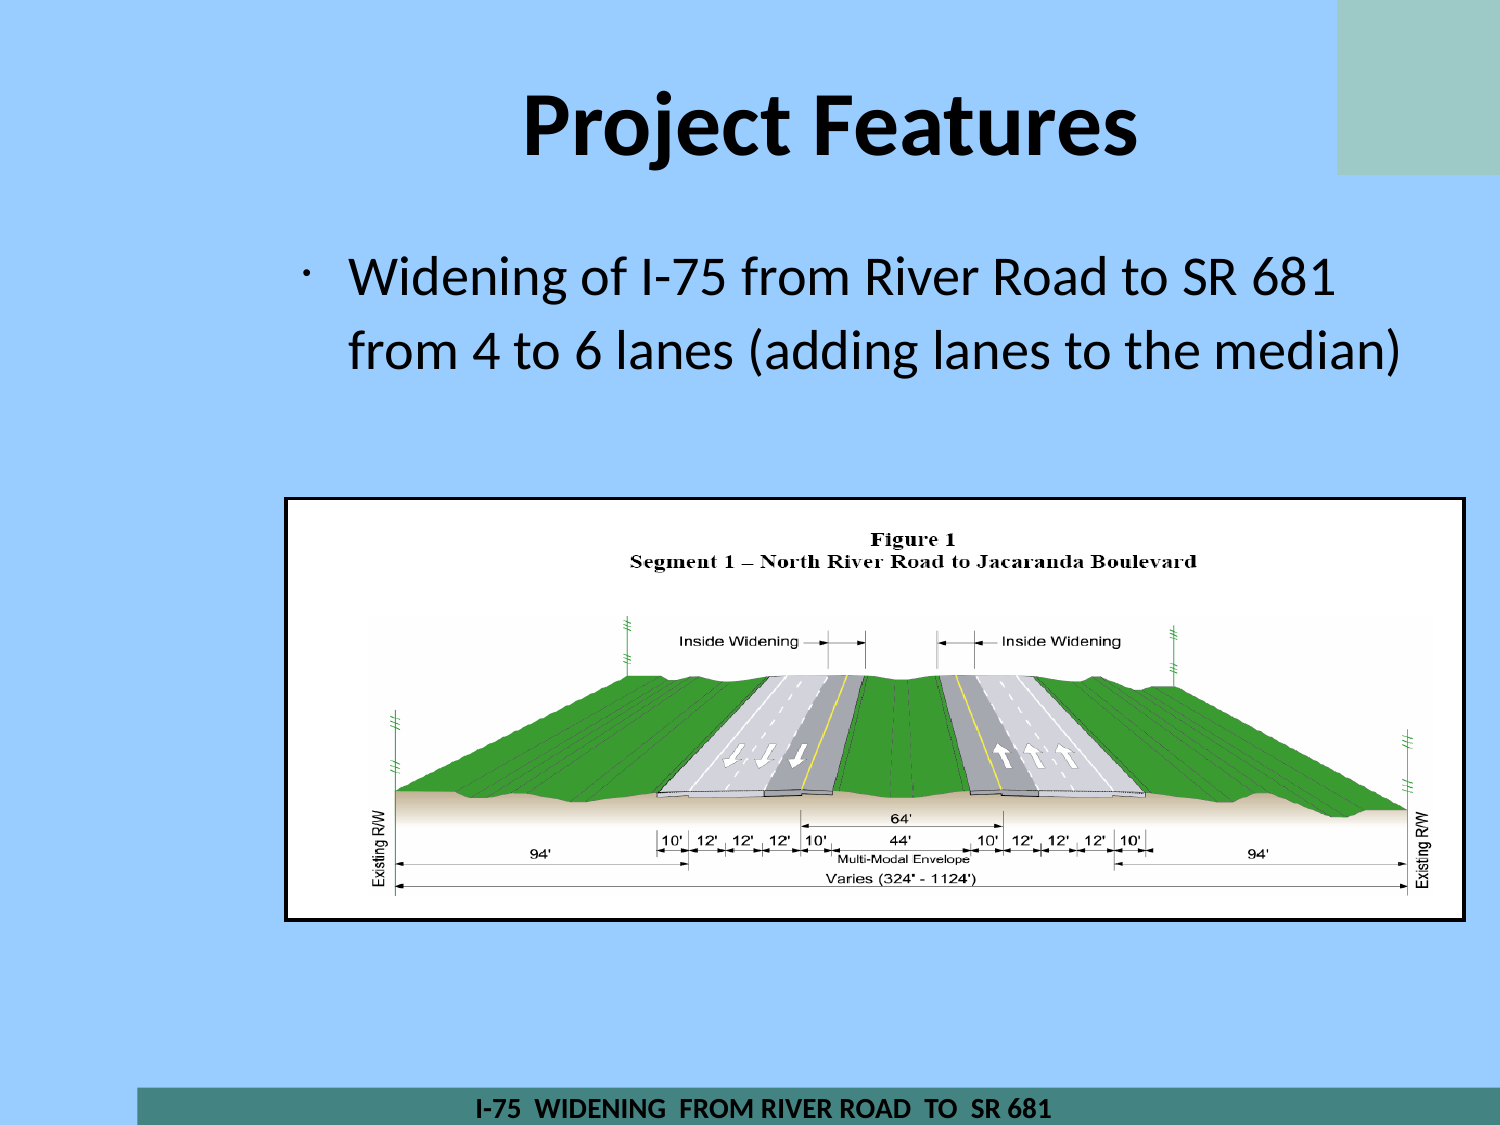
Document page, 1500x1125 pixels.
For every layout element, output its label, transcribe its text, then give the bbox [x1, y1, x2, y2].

text_box Project Features [237, 24, 1425, 213]
text_box I-75 WIDENING FROM RIVER ROAD TO SR 681 [27, 1081, 1500, 1125]
text_box I-75 WIDENING FROM RIVER ROAD TO S.R. 681 [0, 1077, 1500, 1125]
text_box Widening of I-75 from River Road to SR 681 from 4 to 6 lanes (adding lanes to the median) [287, 224, 1463, 1038]
